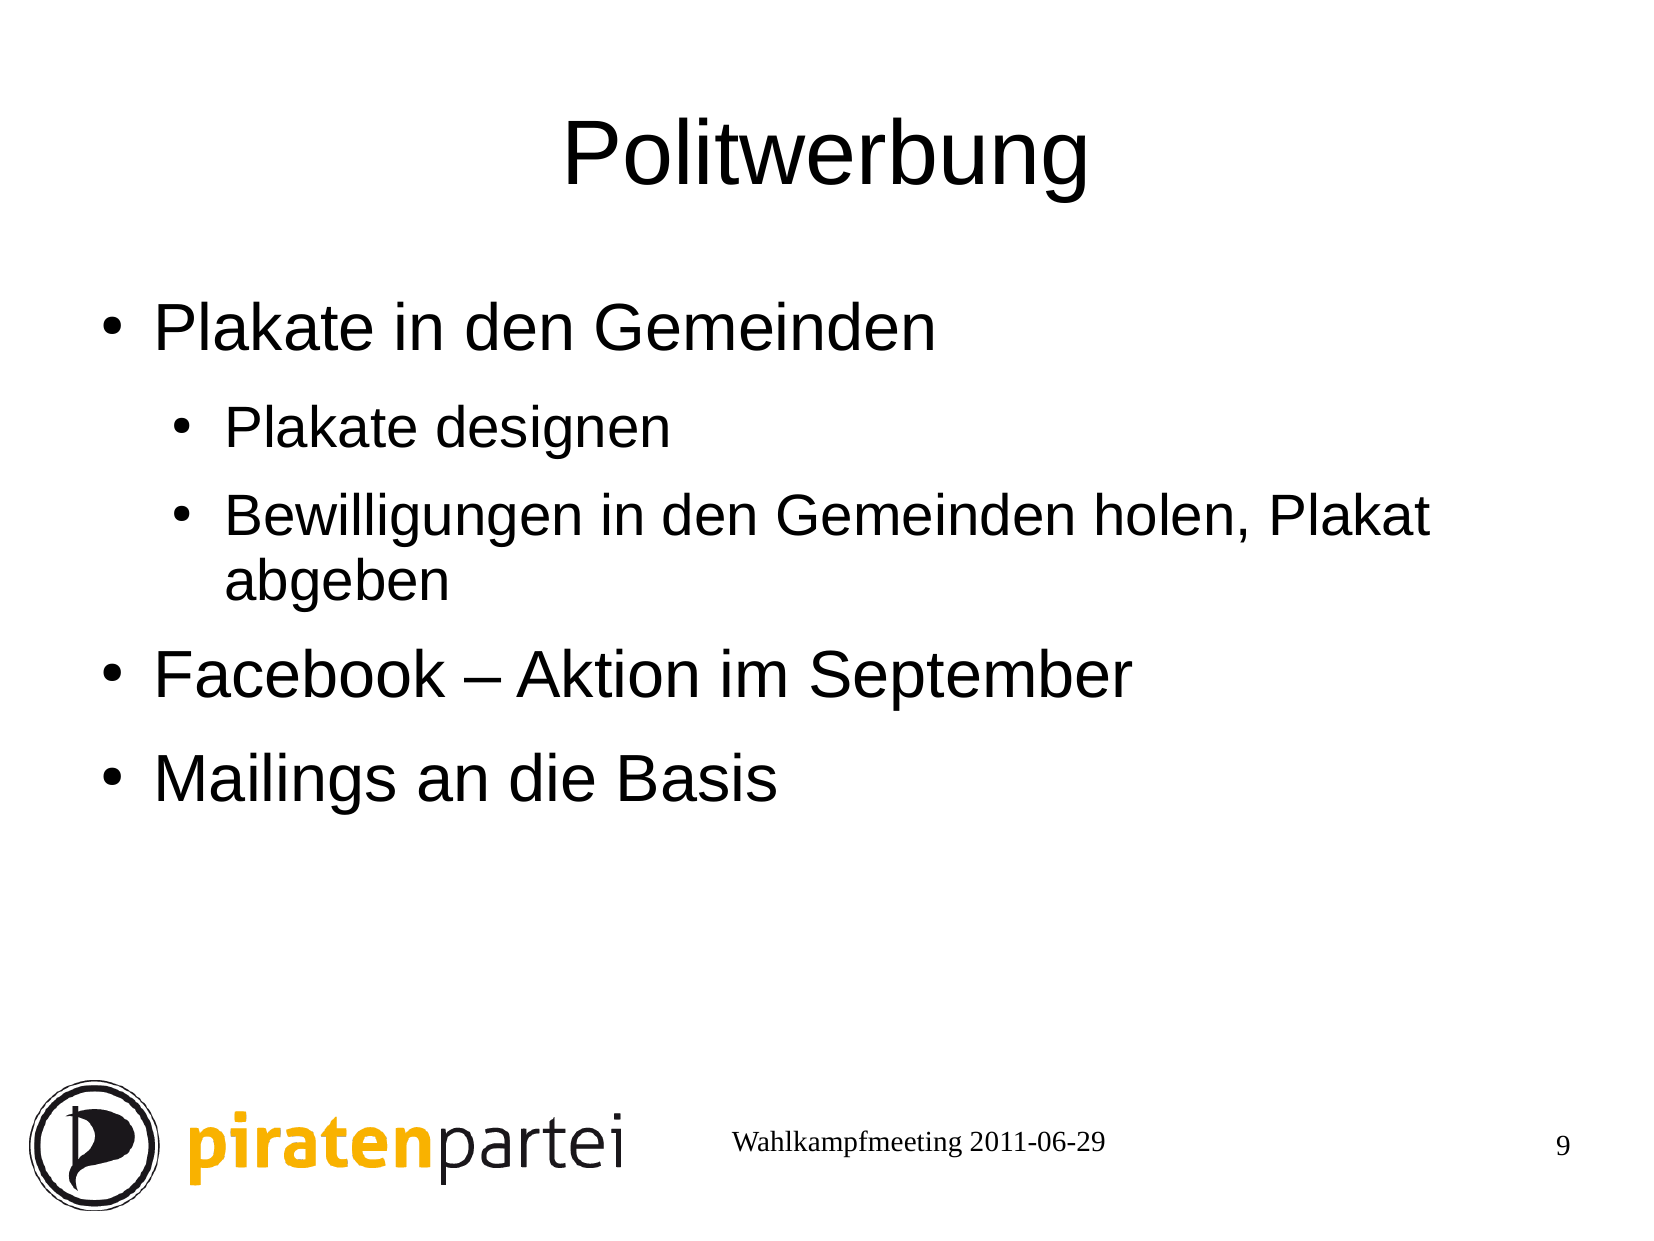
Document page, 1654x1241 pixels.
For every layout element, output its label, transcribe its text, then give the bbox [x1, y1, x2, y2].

title Politwerbung [82, 49, 1571, 257]
picture [29, 1080, 621, 1211]
list Plakate in den Gemeinden Plakate designen Bewilligungen in den Gemeinden holen, Plakat abgeben Facebook – Aktion im September Mailings an die Basis [82, 290, 1571, 1109]
